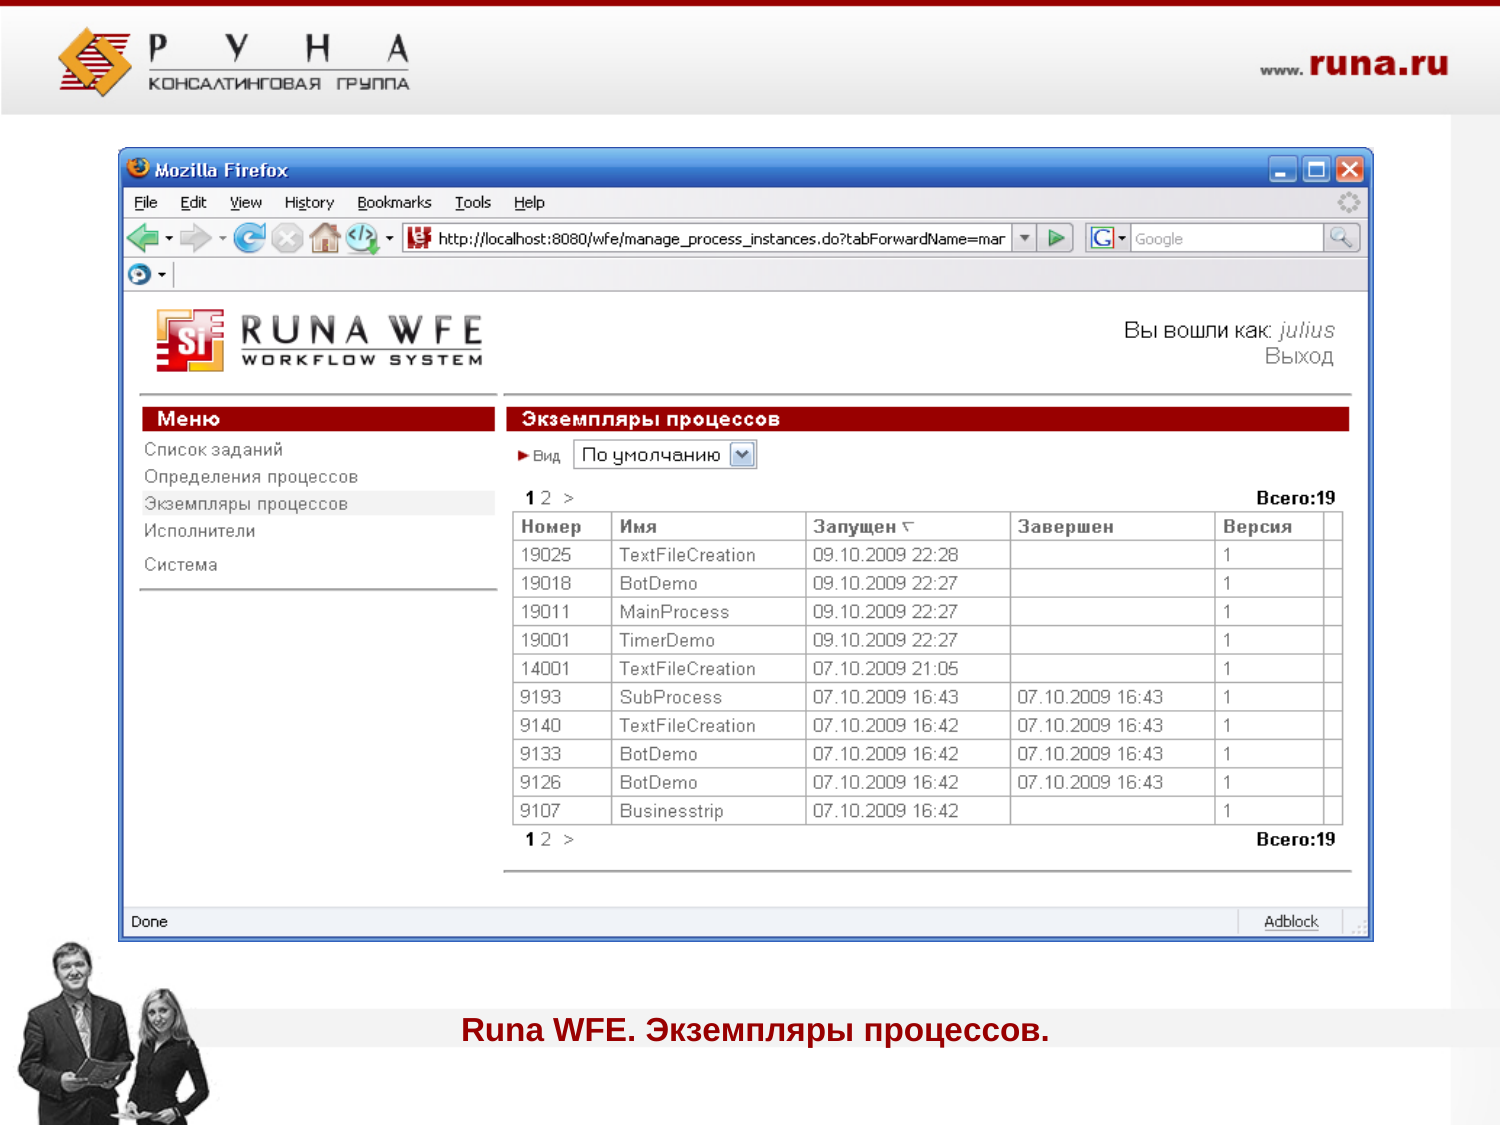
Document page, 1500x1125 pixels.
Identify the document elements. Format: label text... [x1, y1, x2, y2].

picture [0, 0, 1500, 1125]
text_box Runa WFE. Экземпляры процессов. [159, 1000, 1353, 1048]
